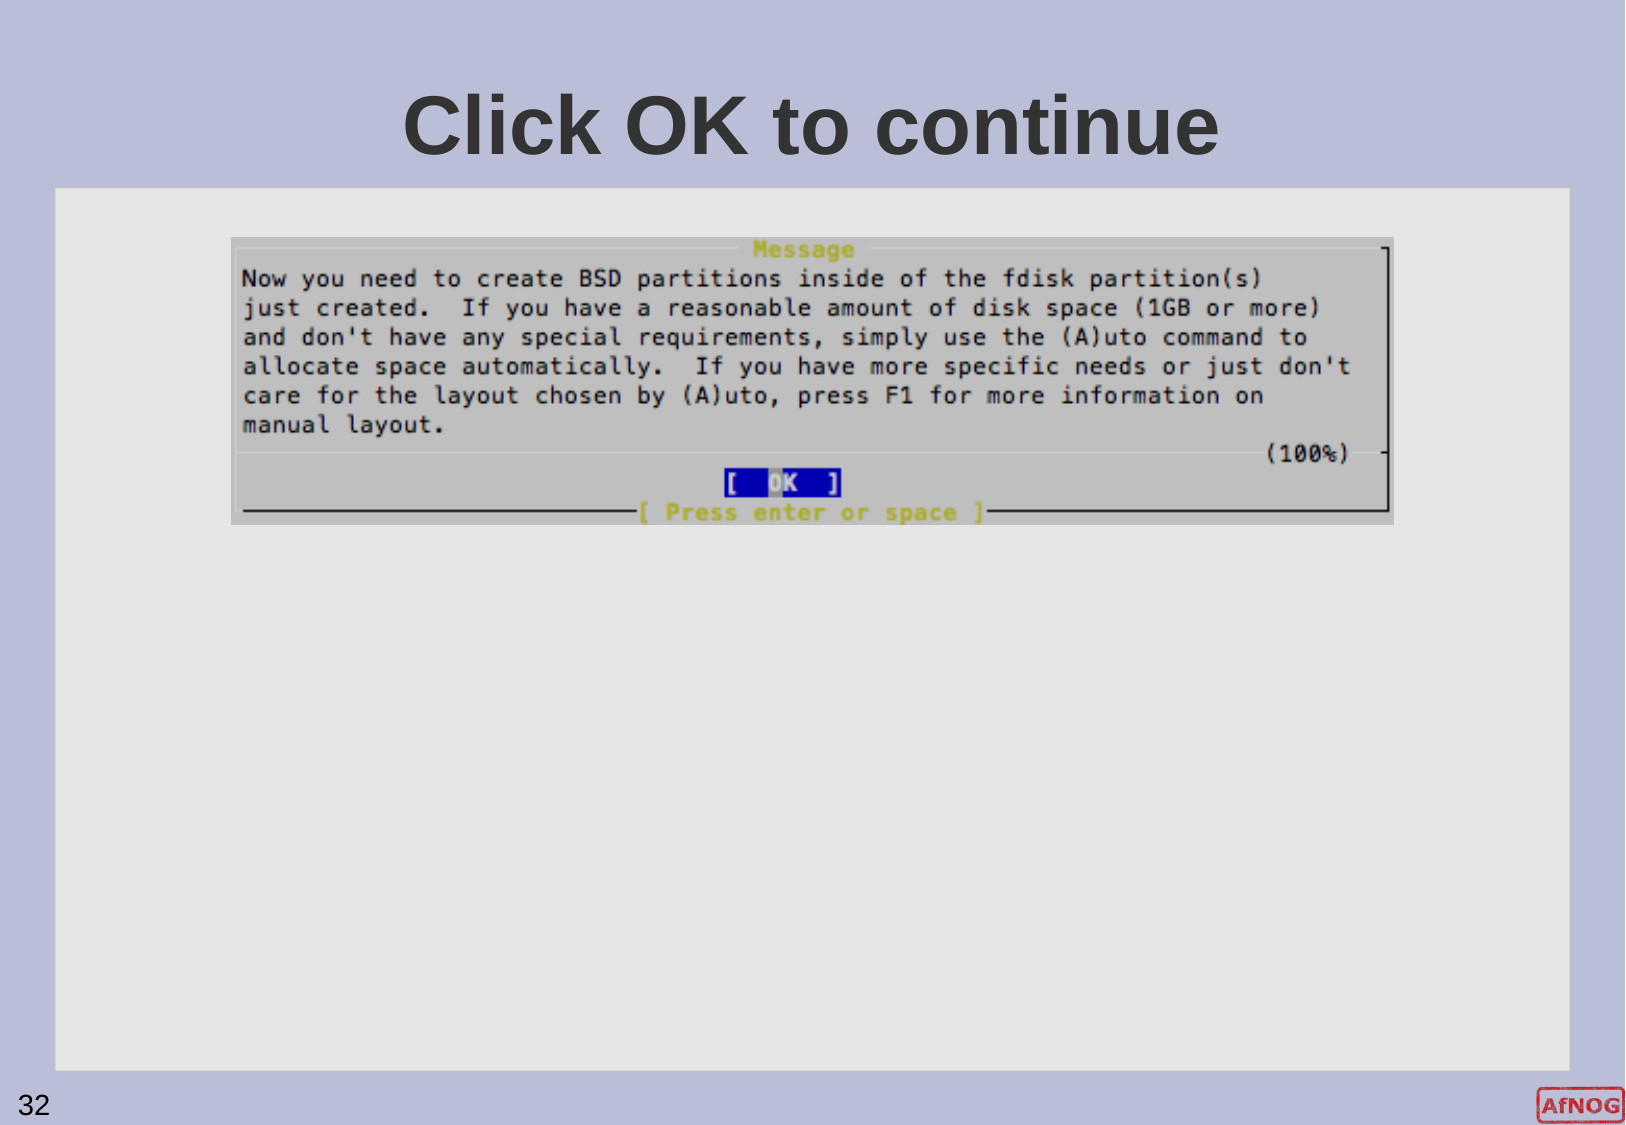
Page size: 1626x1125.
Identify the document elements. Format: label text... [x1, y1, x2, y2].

title Click OK to continue [54, 44, 1570, 214]
picture [1535, 1085, 1626, 1125]
picture [231, 237, 1394, 526]
